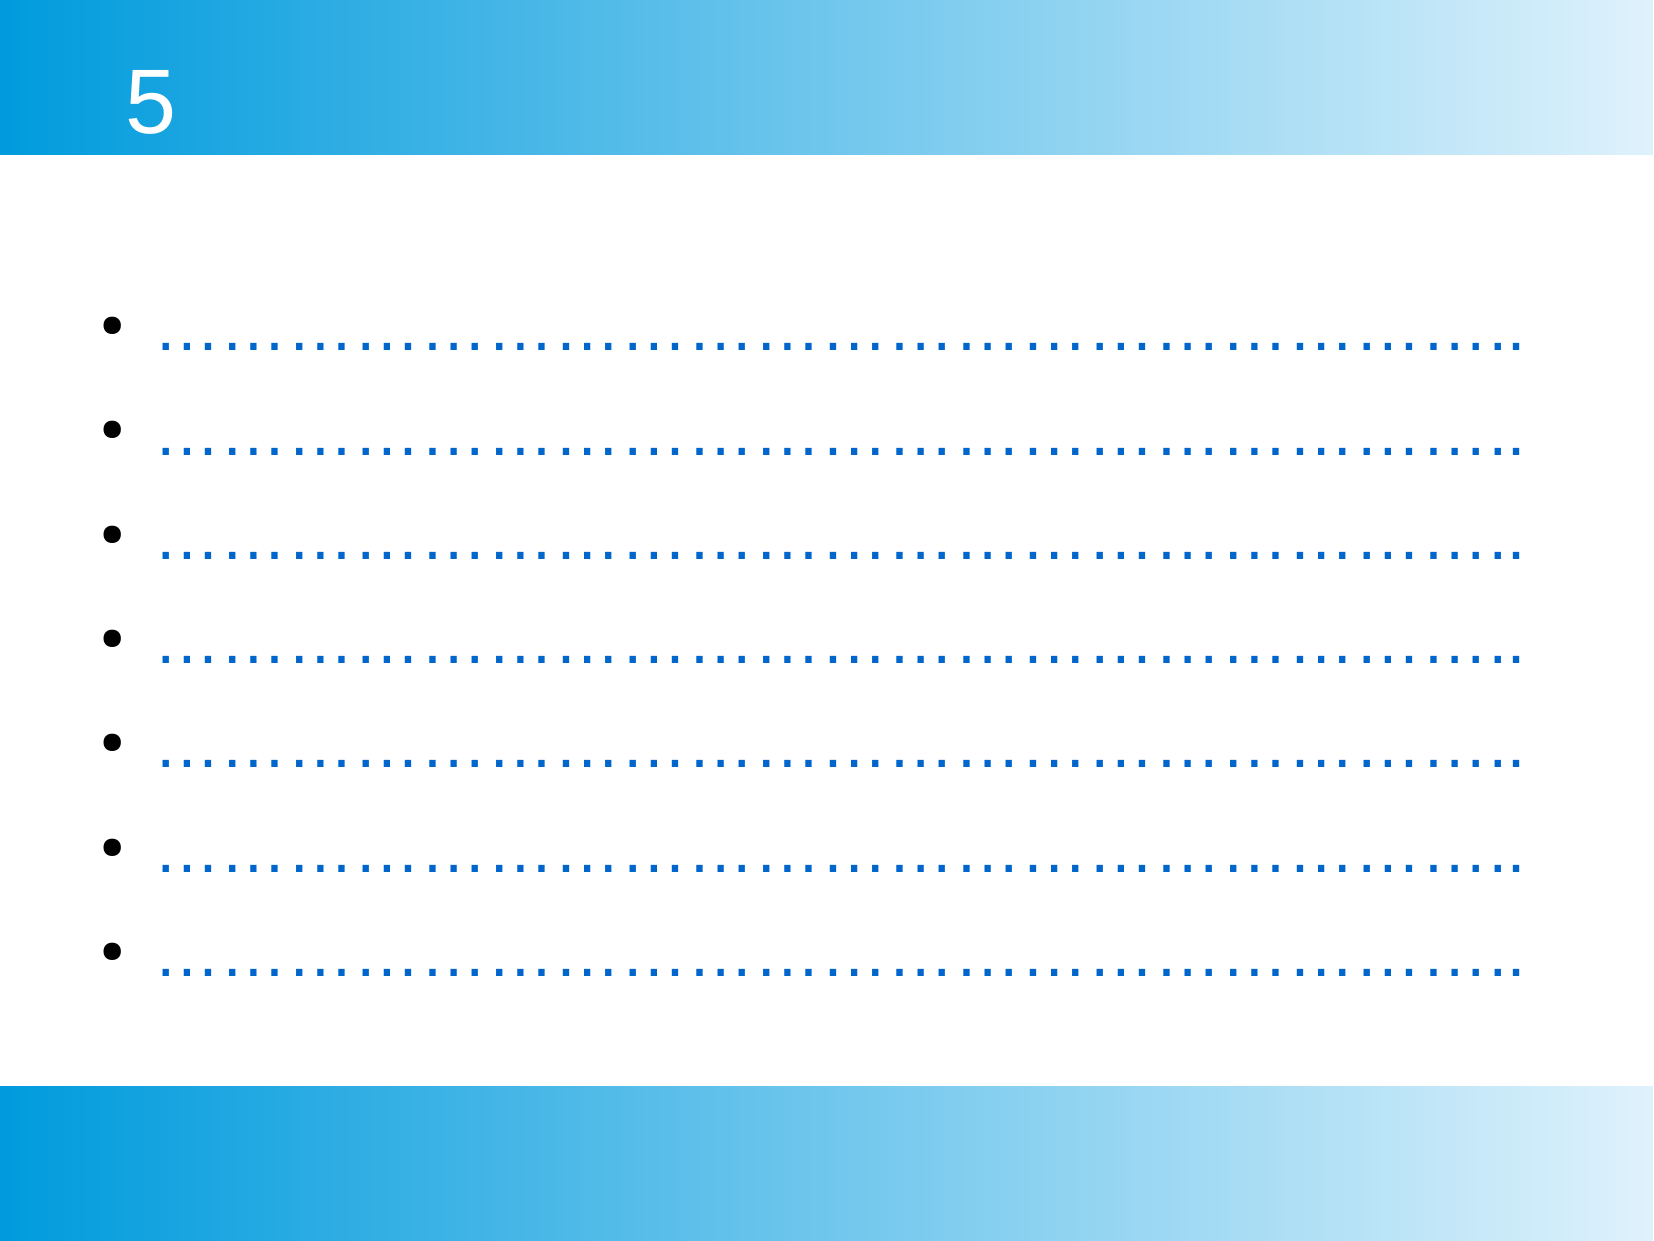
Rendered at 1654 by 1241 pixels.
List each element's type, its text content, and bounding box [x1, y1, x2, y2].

title 5 [82, 49, 1571, 155]
list …………………………………………………….. …………………………………………………….. …………………………………………………….. …………………………………………………….. …………………………………………………….. …………………………………………………….. …………………………………………………….. [82, 290, 1571, 1010]
